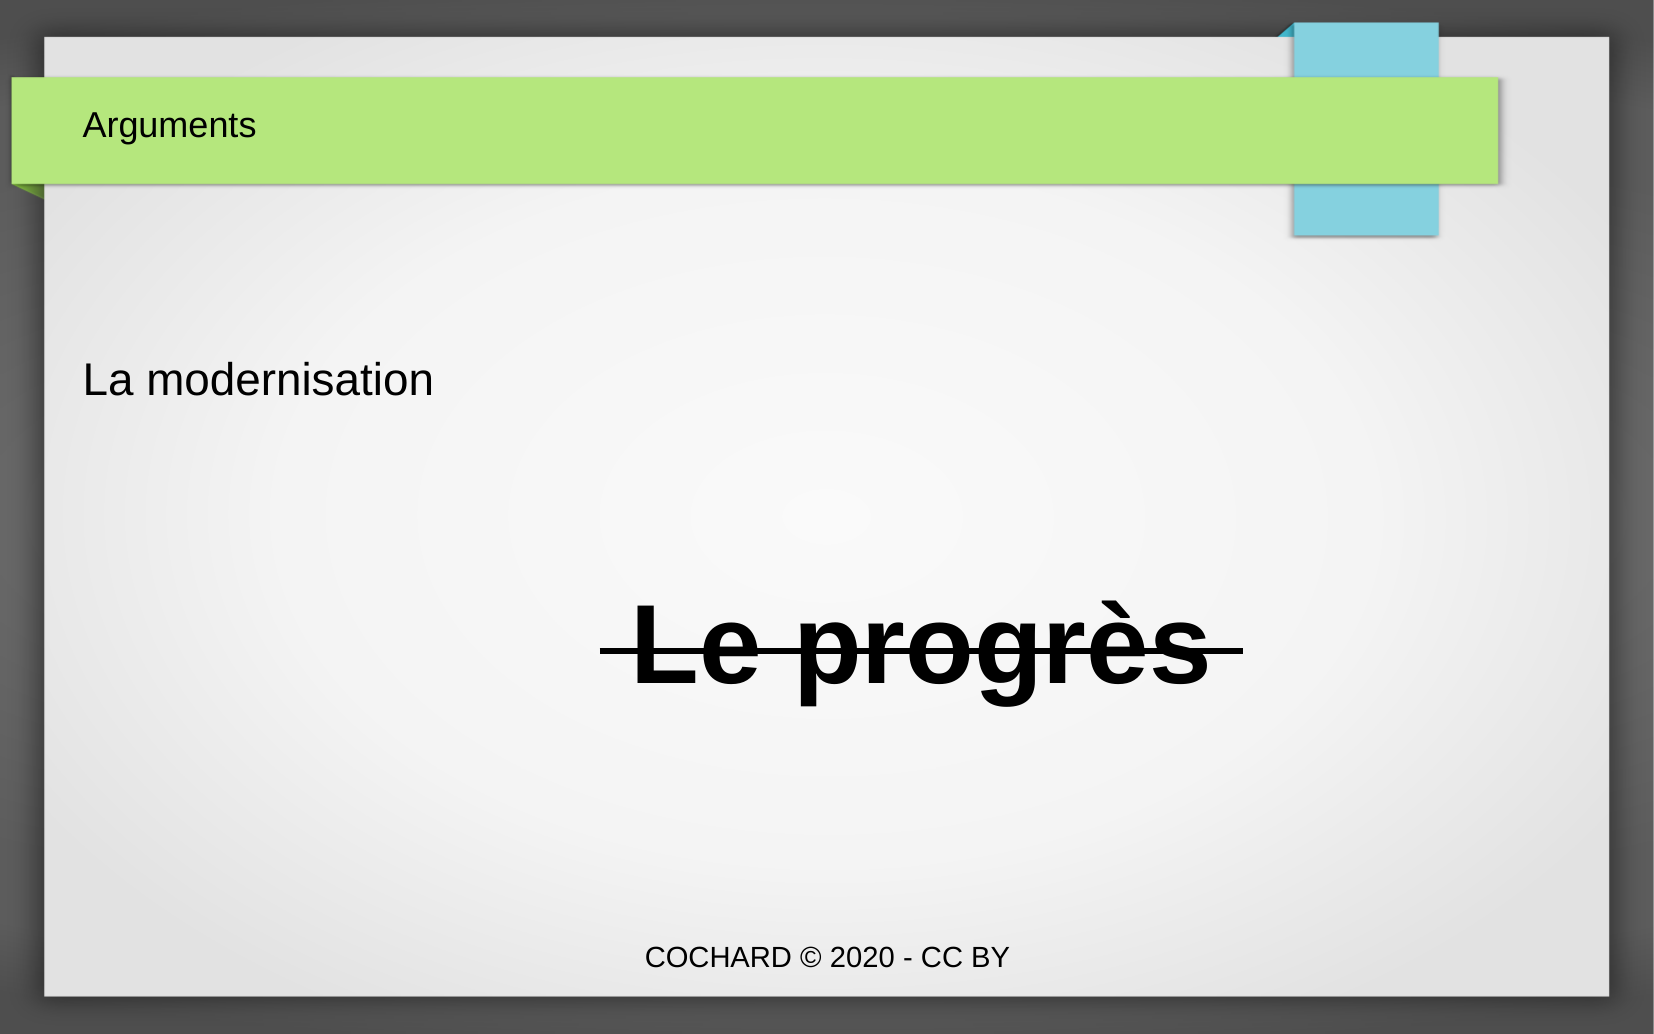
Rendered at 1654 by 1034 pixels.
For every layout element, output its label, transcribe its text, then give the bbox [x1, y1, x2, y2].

picture [0, 0, 1654, 1034]
text_box Le progrès [507, 485, 1336, 804]
title Arguments [82, 39, 1235, 210]
list La modernisation [82, 249, 1571, 849]
